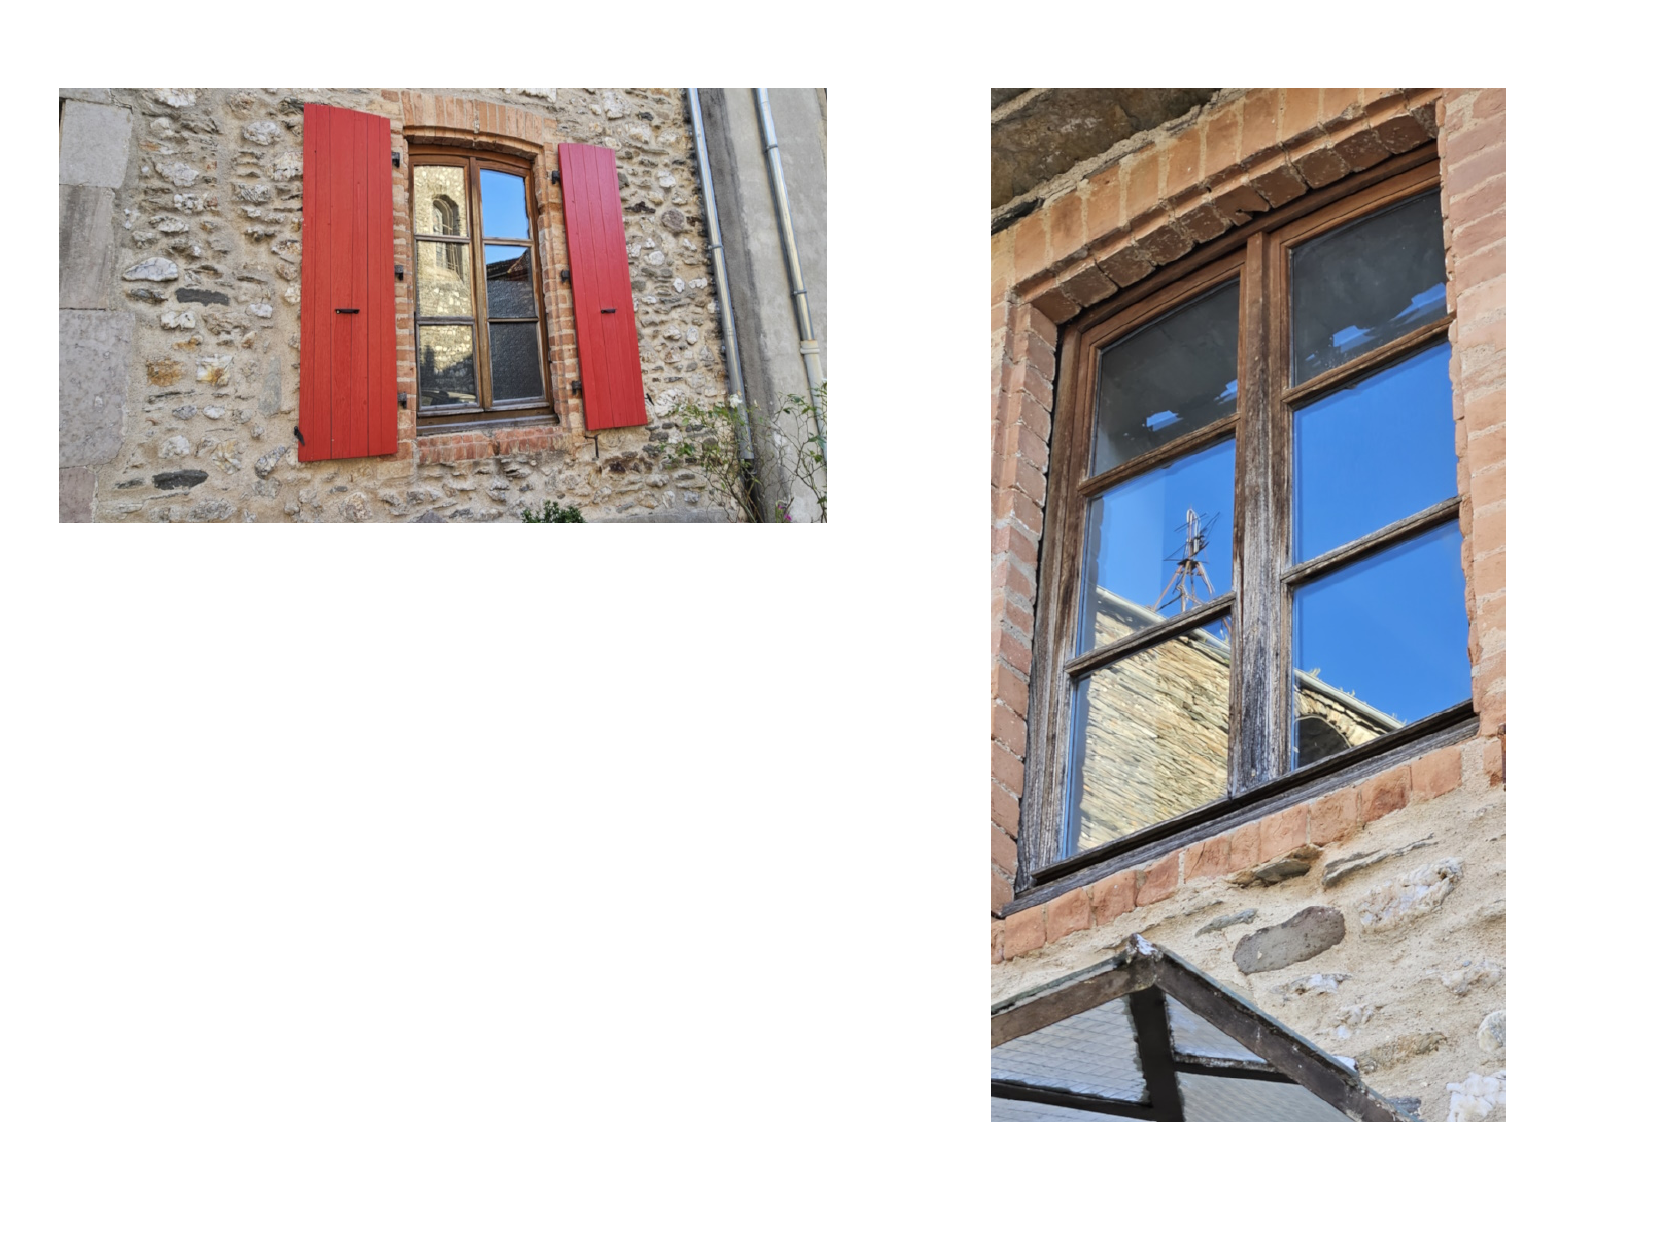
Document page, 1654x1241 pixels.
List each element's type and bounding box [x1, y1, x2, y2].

picture [59, 88, 827, 523]
picture [991, 88, 1506, 1123]
